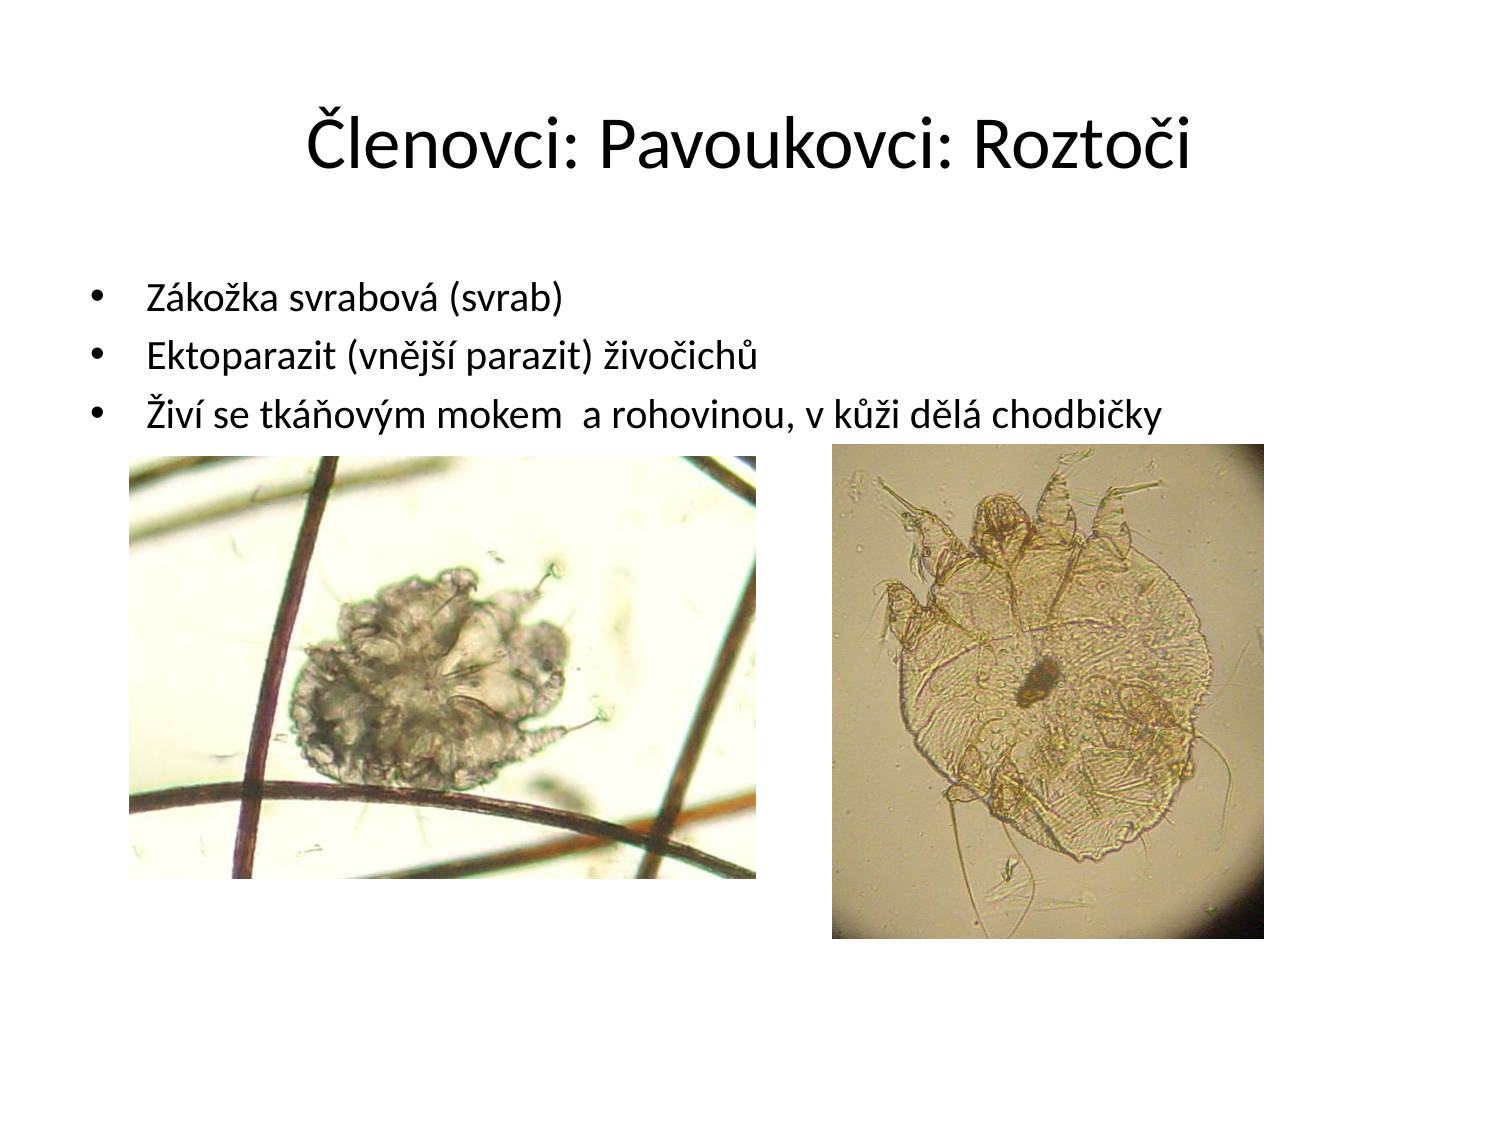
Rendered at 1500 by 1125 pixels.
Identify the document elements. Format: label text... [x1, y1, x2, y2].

list Zákožka svrabová (svrab) Ektoparazit (vnější parazit) živočichů Živí se tkáňovým mokem a rohovinou, v kůži dělá chodbičky [75, 262, 1425, 1005]
title Členovci: Pavoukovci: Roztoči [75, 45, 1425, 233]
picture [832, 444, 1264, 939]
picture [129, 456, 756, 879]
